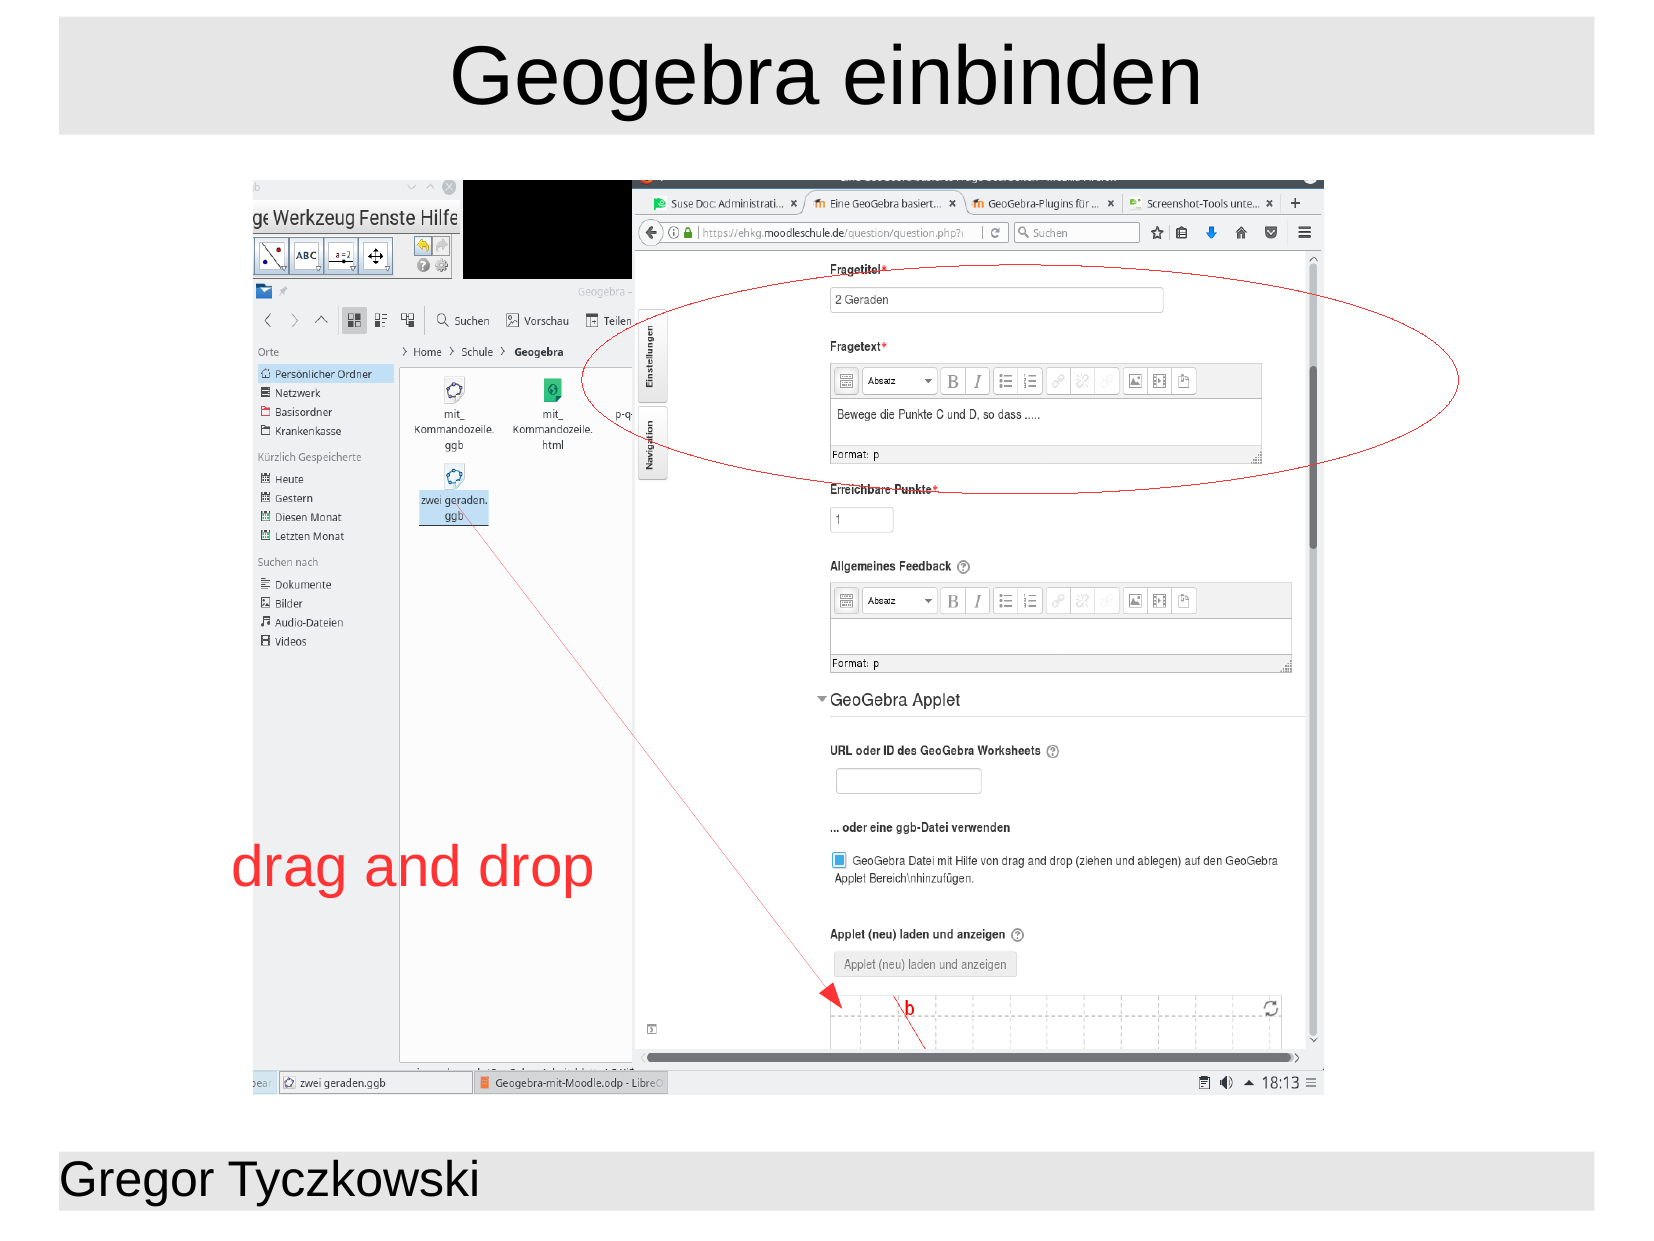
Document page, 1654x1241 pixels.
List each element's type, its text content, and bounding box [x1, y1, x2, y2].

list Gregor Tyczkowski [59, 1151, 1595, 1211]
picture [252, 180, 1324, 1095]
title Geogebra einbinden [59, 16, 1595, 135]
text_box [581, 264, 1459, 494]
text_box drag and drop [21, 819, 806, 913]
